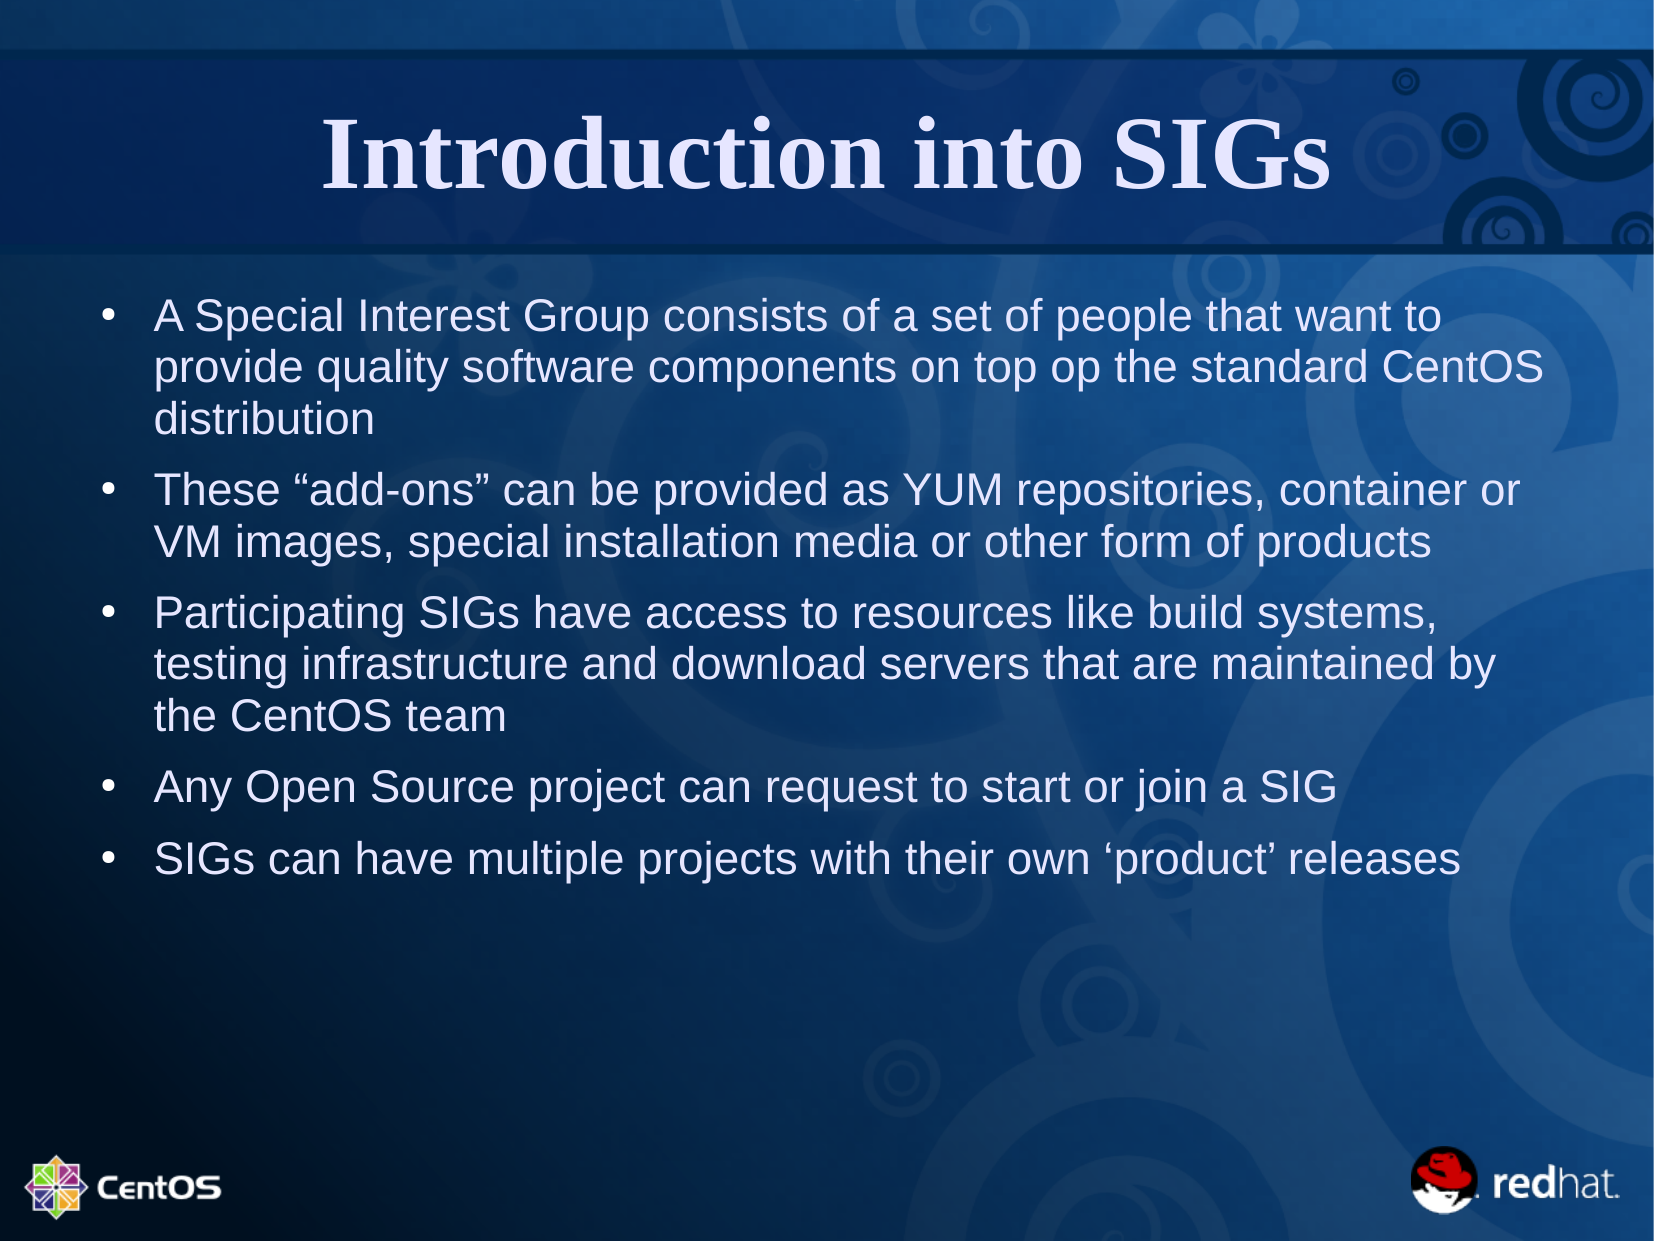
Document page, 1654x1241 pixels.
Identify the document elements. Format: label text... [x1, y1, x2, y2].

picture [0, 0, 1654, 1241]
list A Special Interest Group consists of a set of people that want to provide quality software components on top op the standard CentOS distribution These “add-ons” can be provided as YUM repositories, container or VM images, special installation media or other form of products Participating SIGs have access to resources like build systems, testing infrastructure and download servers that are maintained by the CentOS team Any Open Source project can request to start or join a SIG SIGs can have multiple projects with their own ‘product’ releases [82, 290, 1571, 1010]
title Introduction into SIGs [82, 49, 1571, 257]
